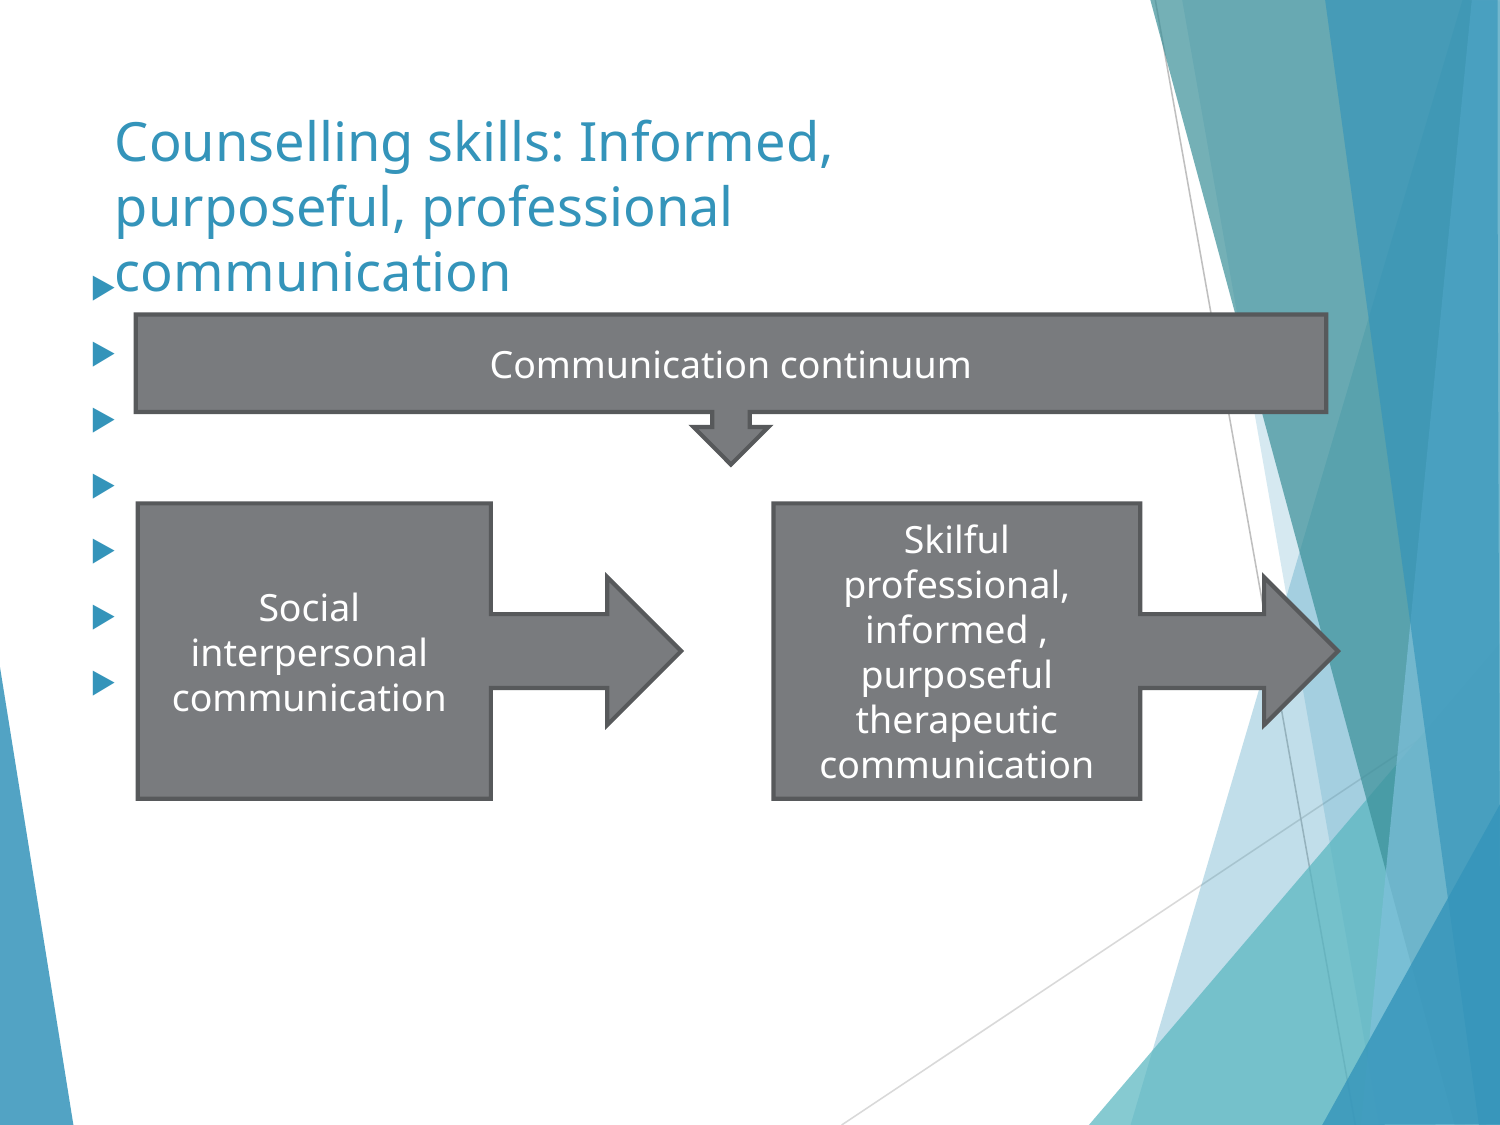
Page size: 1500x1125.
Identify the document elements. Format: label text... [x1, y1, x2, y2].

list [75, 262, 1426, 1083]
title Counselling skills: Informed, purposeful, professional communication [99, 99, 1142, 262]
text_box Skilful professional, informed , purposeful therapeutic communication [773, 503, 1339, 799]
text_box Communication continuum [135, 314, 1327, 465]
text_box Social interpersonal communication [137, 503, 682, 799]
